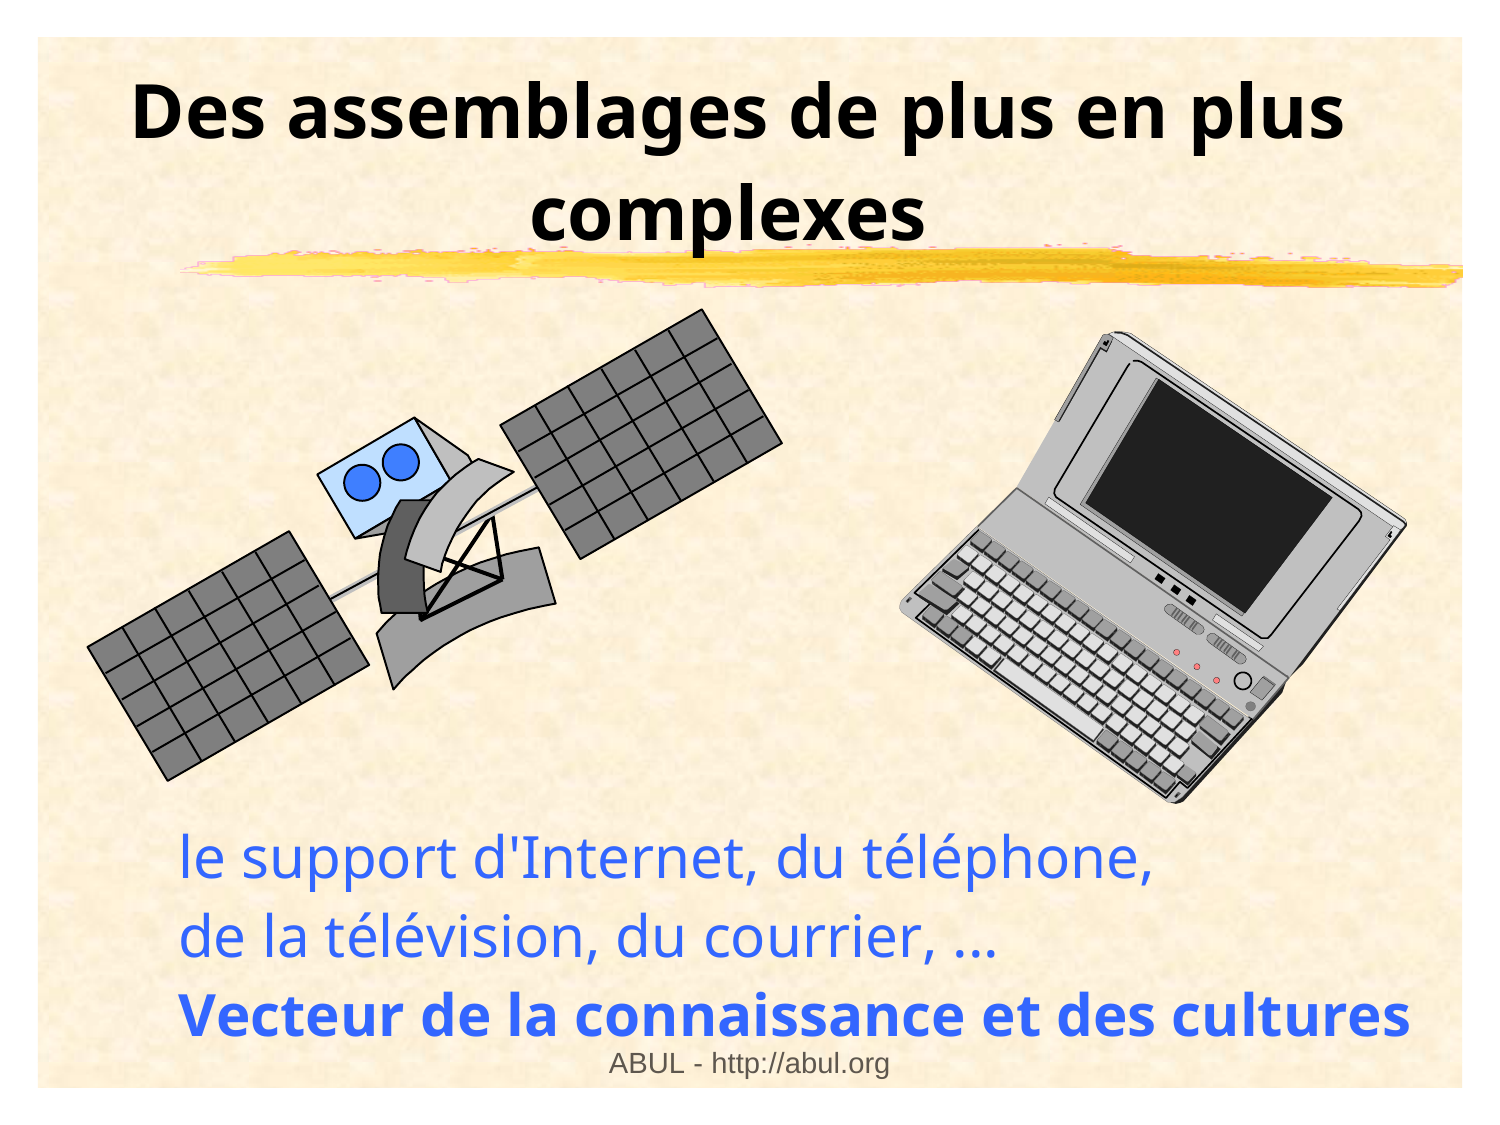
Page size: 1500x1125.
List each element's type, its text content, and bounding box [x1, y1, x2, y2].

title Des assemblages de plus en plus complexes [37, 60, 1439, 260]
text_box le support d'Internet, du téléphone, de la télévision, du courrier, ... Vecteur de la connaissance et des cultures [163, 808, 1437, 1037]
picture [37, 37, 1463, 1088]
